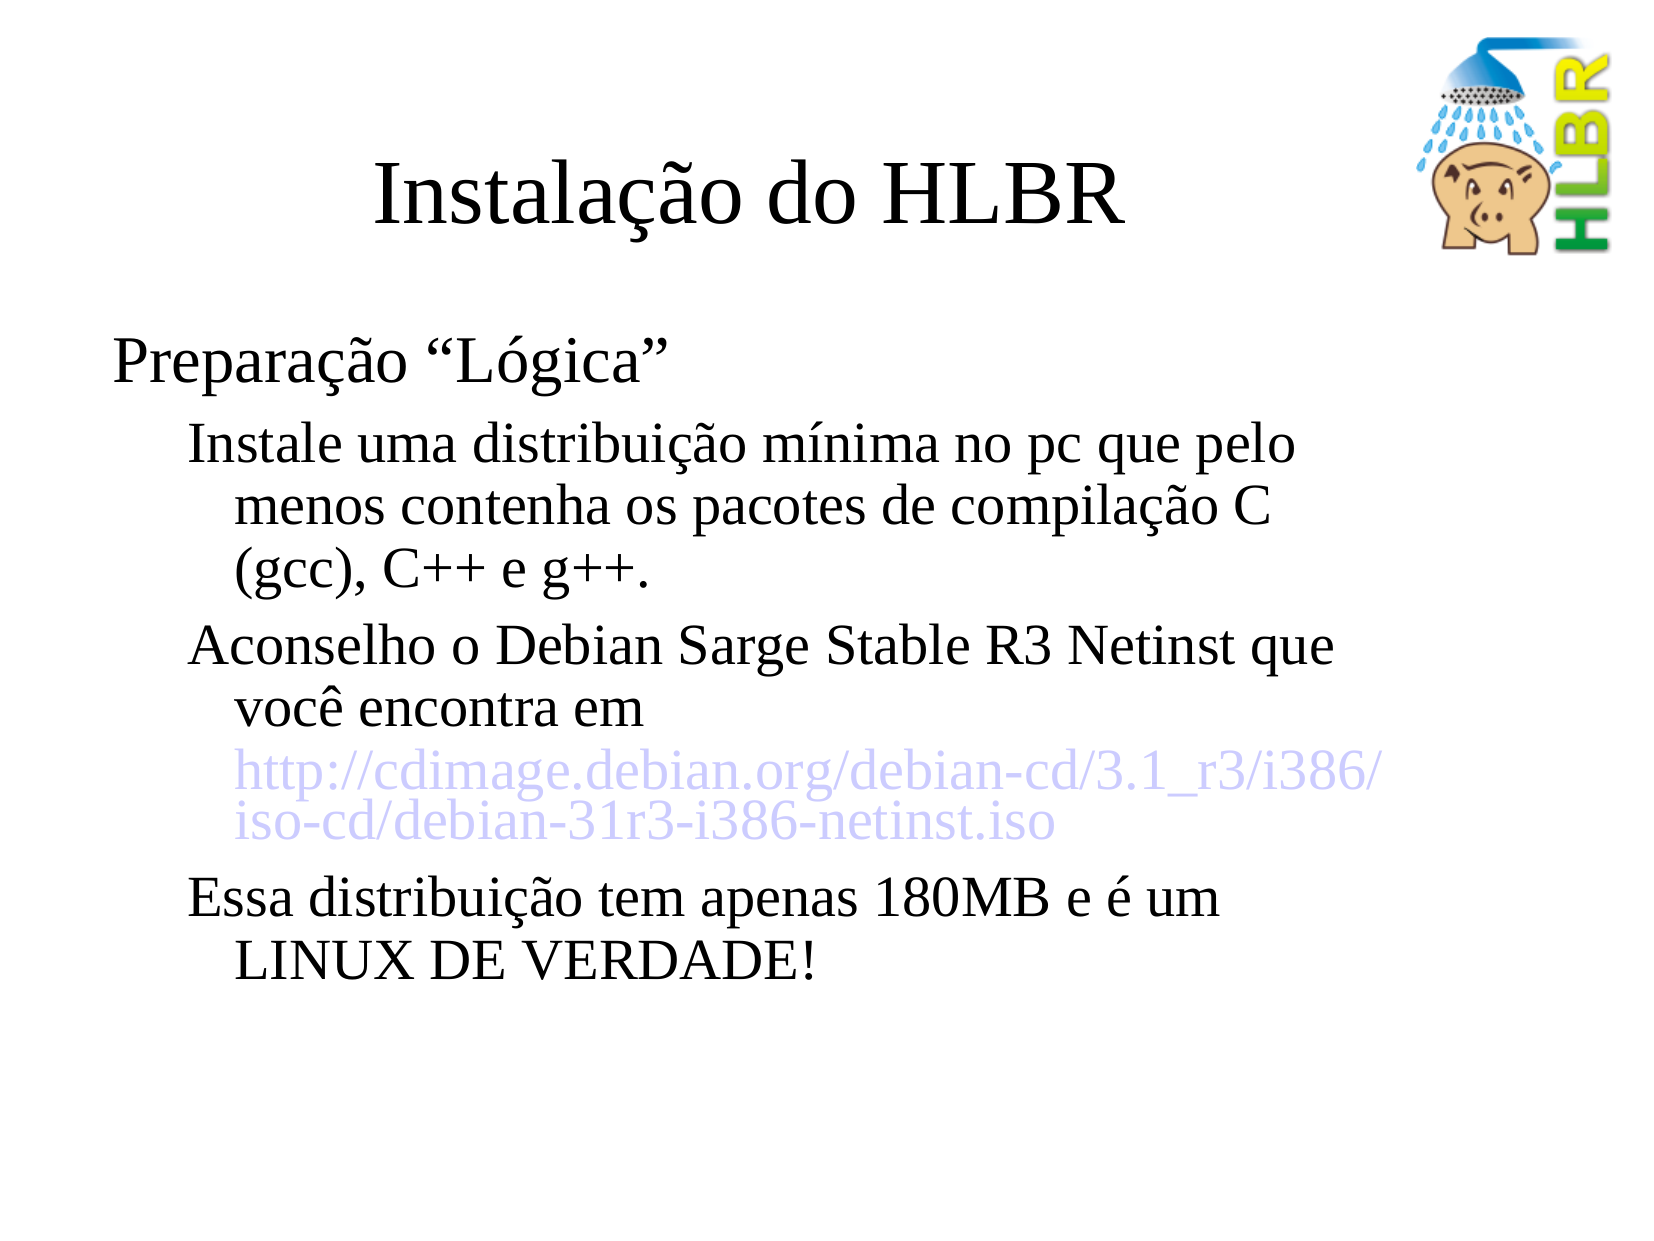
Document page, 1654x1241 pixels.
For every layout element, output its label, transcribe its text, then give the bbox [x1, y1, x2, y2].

picture [1416, 37, 1612, 260]
list Preparação “Lógica” Instale uma distribuição mínima no pc que pelo menos contenha os pacotes de compilação C (gcc), C++ e g++. Aconselho o Debian Sarge Stable R3 Netinst que você encontra em http://cdimage.debian.org/debian-cd/3.1_r3/i386/iso-cd/debian-31r3-i386-netinst.iso Essa distribuição tem apenas 180MB e é um LINUX DE VERDADE! [112, 324, 1388, 1020]
title Instalação do HLBR [112, 76, 1388, 312]
